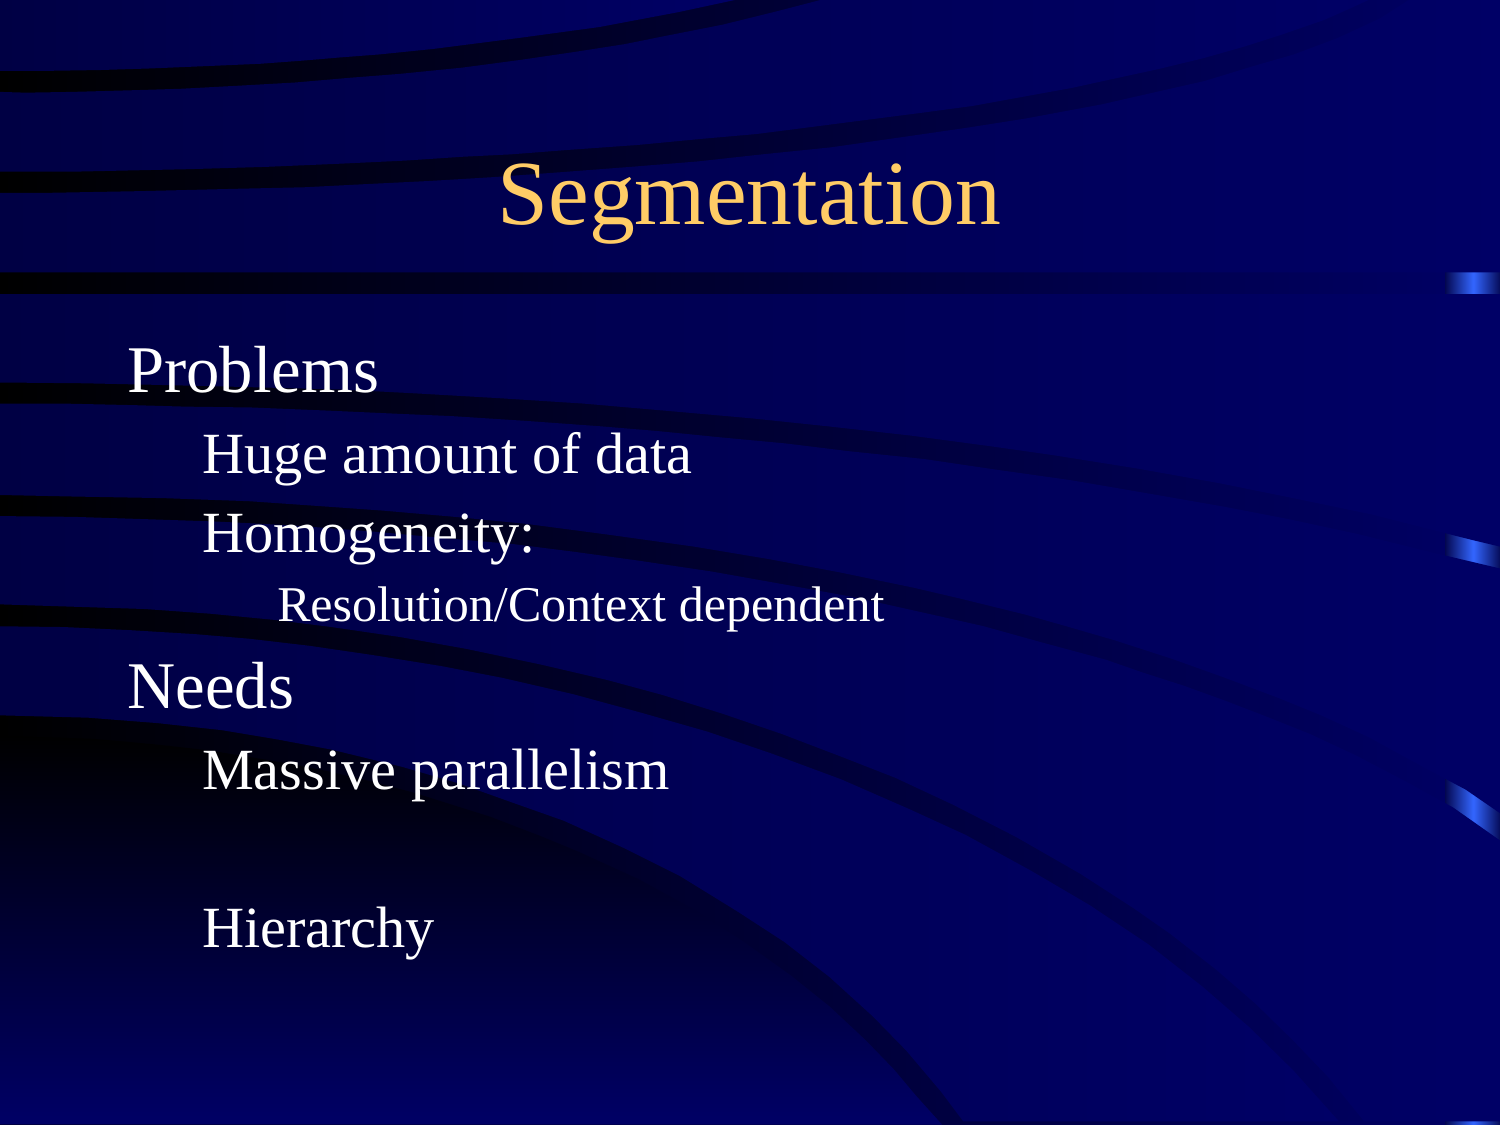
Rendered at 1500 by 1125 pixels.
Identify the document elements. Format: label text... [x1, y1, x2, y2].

list Problems Huge amount of data Homogeneity: Resolution/Context dependent Needs Massive parallelism Hierarchy [112, 324, 1388, 1109]
title Segmentation [112, 99, 1388, 288]
